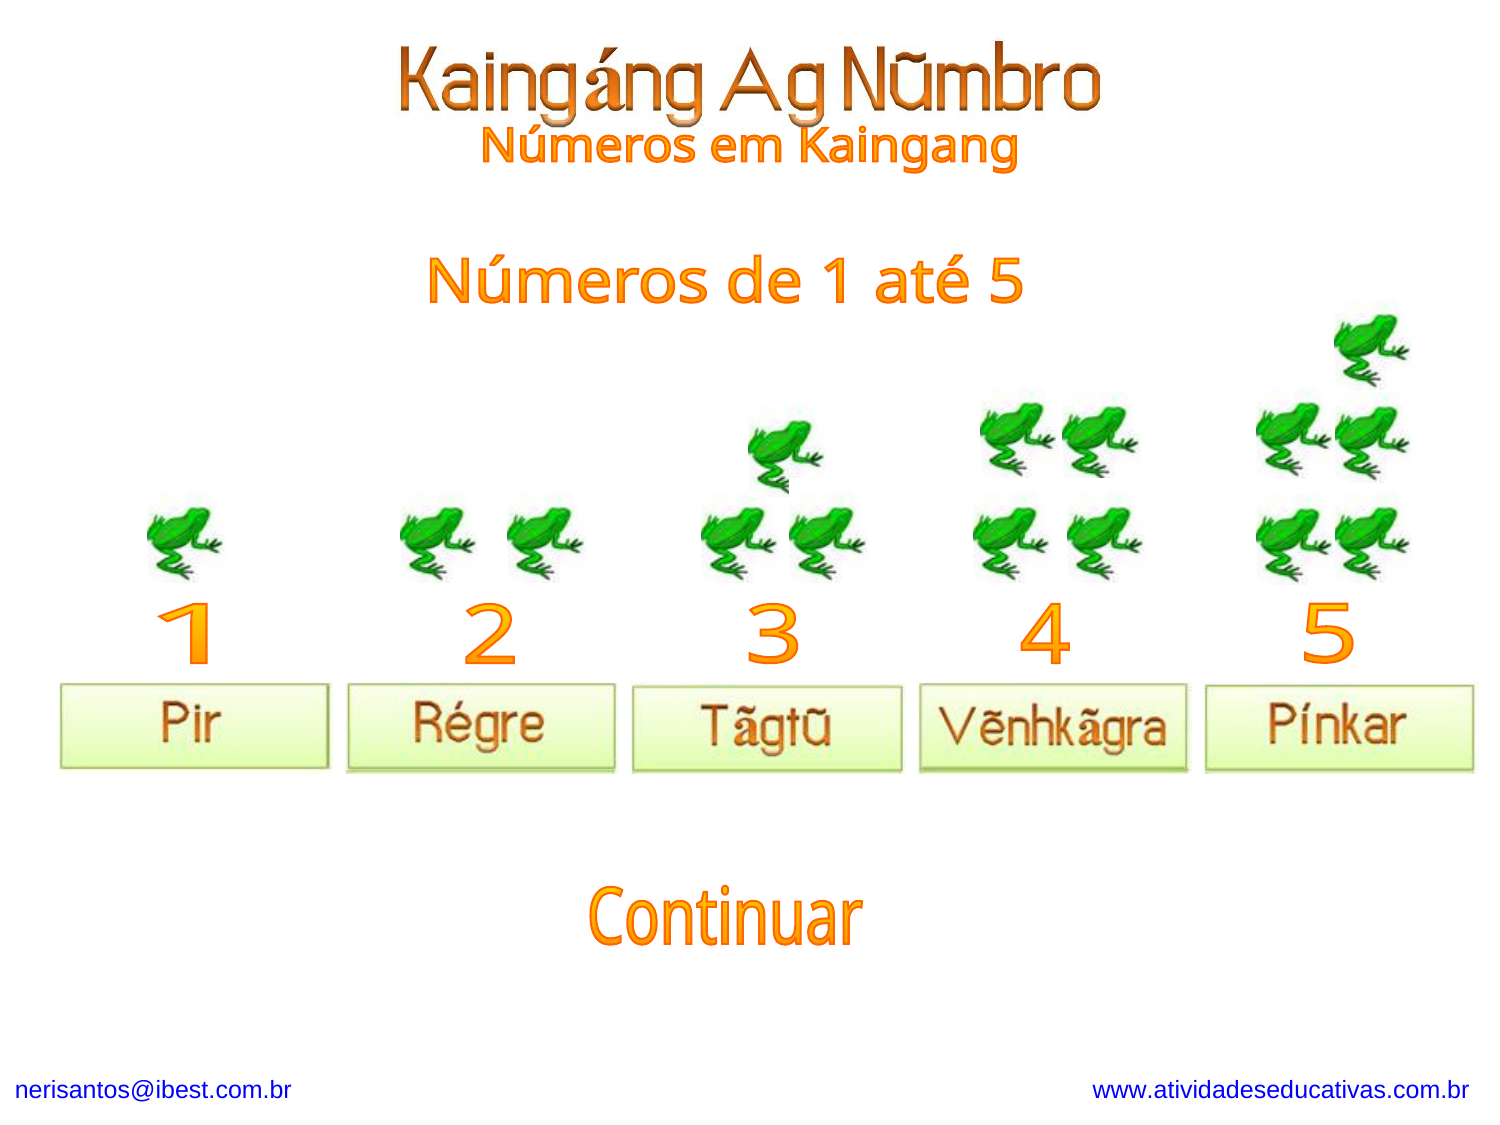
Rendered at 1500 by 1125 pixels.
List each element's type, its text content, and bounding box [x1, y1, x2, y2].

picture [701, 391, 869, 584]
text_box Continuar [808, 900, 834, 945]
text_box 4 [1021, 604, 1069, 664]
picture [400, 478, 479, 584]
text_box Números de 1 até 5 [430, 258, 468, 302]
picture [1062, 377, 1146, 584]
text_box Continuar [722, 901, 728, 944]
text_box Continuar [697, 891, 717, 945]
text_box 2 [466, 604, 514, 664]
text_box Números de 1 até 5 [937, 268, 968, 303]
text_box Números de 1 até 5 [617, 268, 639, 302]
text_box Números de 1 até 5 [825, 258, 843, 302]
text_box Continuar [627, 900, 657, 945]
text_box Continuar [737, 900, 765, 944]
text_box Números de 1 até 5 [769, 268, 800, 303]
text_box Continuar [773, 901, 801, 945]
text_box Continuar [664, 900, 692, 944]
text_box Números de 1 até 5 [641, 268, 675, 303]
text_box Números de 1 até 5 [876, 268, 906, 303]
picture [1256, 285, 1413, 585]
text_box Números de 1 até 5 [479, 269, 509, 303]
picture [631, 682, 906, 774]
picture [345, 682, 619, 774]
text_box Continuar [590, 886, 623, 945]
text_box Números de 1 até 5 [520, 268, 571, 302]
picture [59, 682, 333, 774]
picture [507, 478, 587, 584]
text_box Números de 1 até 5 [911, 261, 933, 303]
picture [147, 478, 226, 584]
text_box Números de 1 até 5 [680, 268, 706, 303]
text_box Números de 1 até 5 [579, 268, 610, 303]
picture [973, 373, 1059, 584]
text_box 1 [159, 604, 207, 664]
text_box Números de 1 até 5 [992, 258, 1022, 303]
picture [386, 31, 1114, 135]
text_box 3 [749, 604, 798, 664]
text_box Continuar [843, 900, 863, 944]
picture [918, 682, 1192, 774]
text_box Números de 1 até 5 [729, 255, 761, 303]
picture [1204, 682, 1479, 774]
text_box 5 [1305, 603, 1353, 663]
